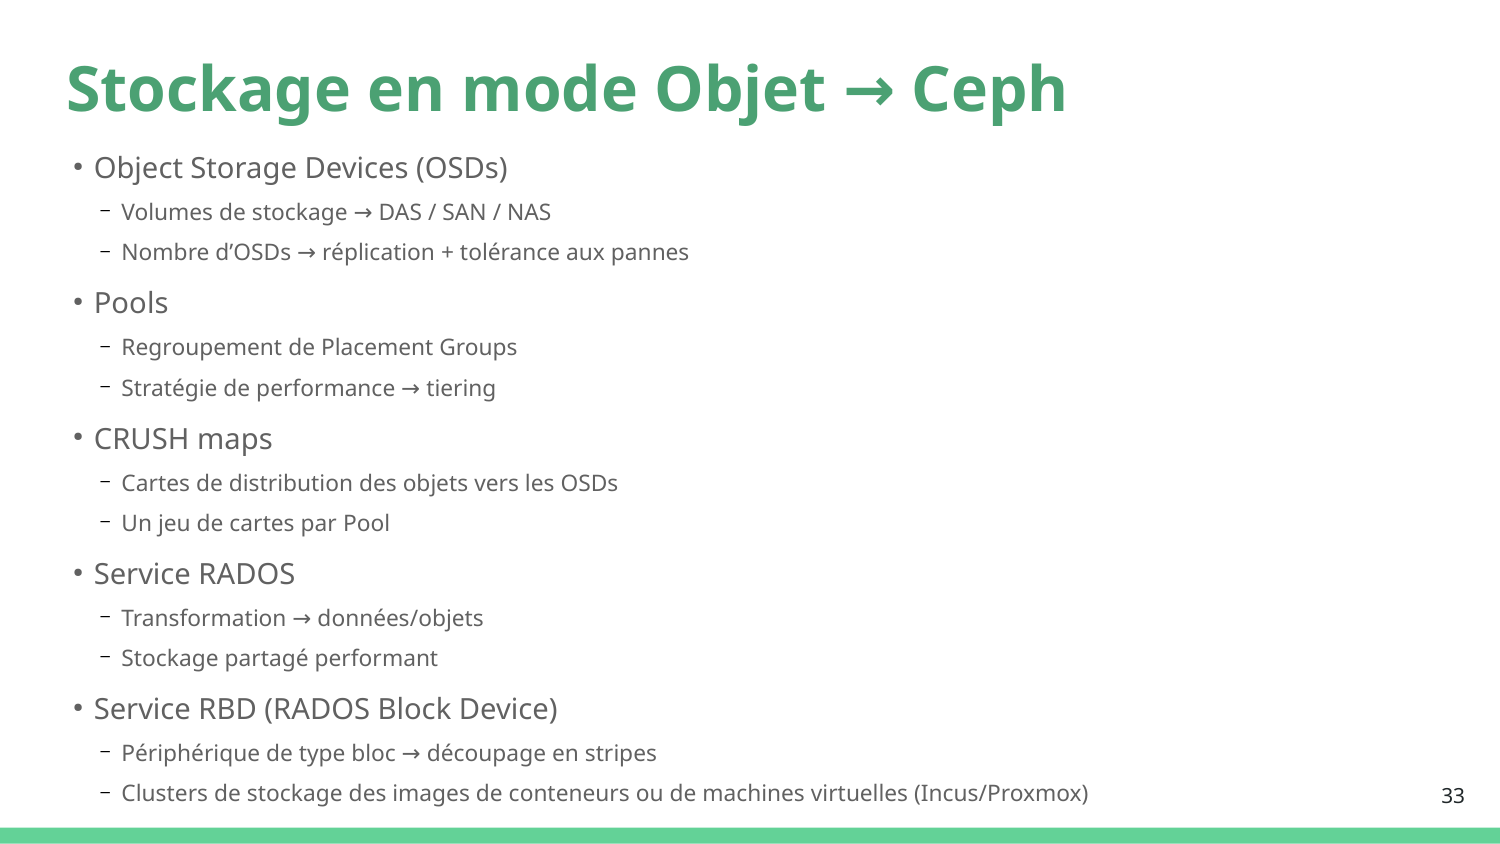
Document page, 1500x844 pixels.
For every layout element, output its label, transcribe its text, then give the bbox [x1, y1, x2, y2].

title Stockage en mode Objet → Ceph [51, 23, 1449, 117]
slide_number <numéro> [1389, 764, 1480, 830]
list Object Storage Devices (OSDs) Volumes de stockage → DAS / SAN / NAS Nombre d’OSDs → réplication + tolérance aux pannes Pools Regroupement de Placement Groups Stratégie de performance → tiering CRUSH maps Cartes de distribution des objets vers les OSDs Un jeu de cartes par Pool Service RADOS Transformation → données/objets Stockage partagé performant Service RBD (RADOS Block Device) Périphérique de type bloc → découpage en stripes Clusters de stockage des images de conteneurs ou de machines virtuelles (Incus/Proxmox) [51, 126, 1418, 836]
